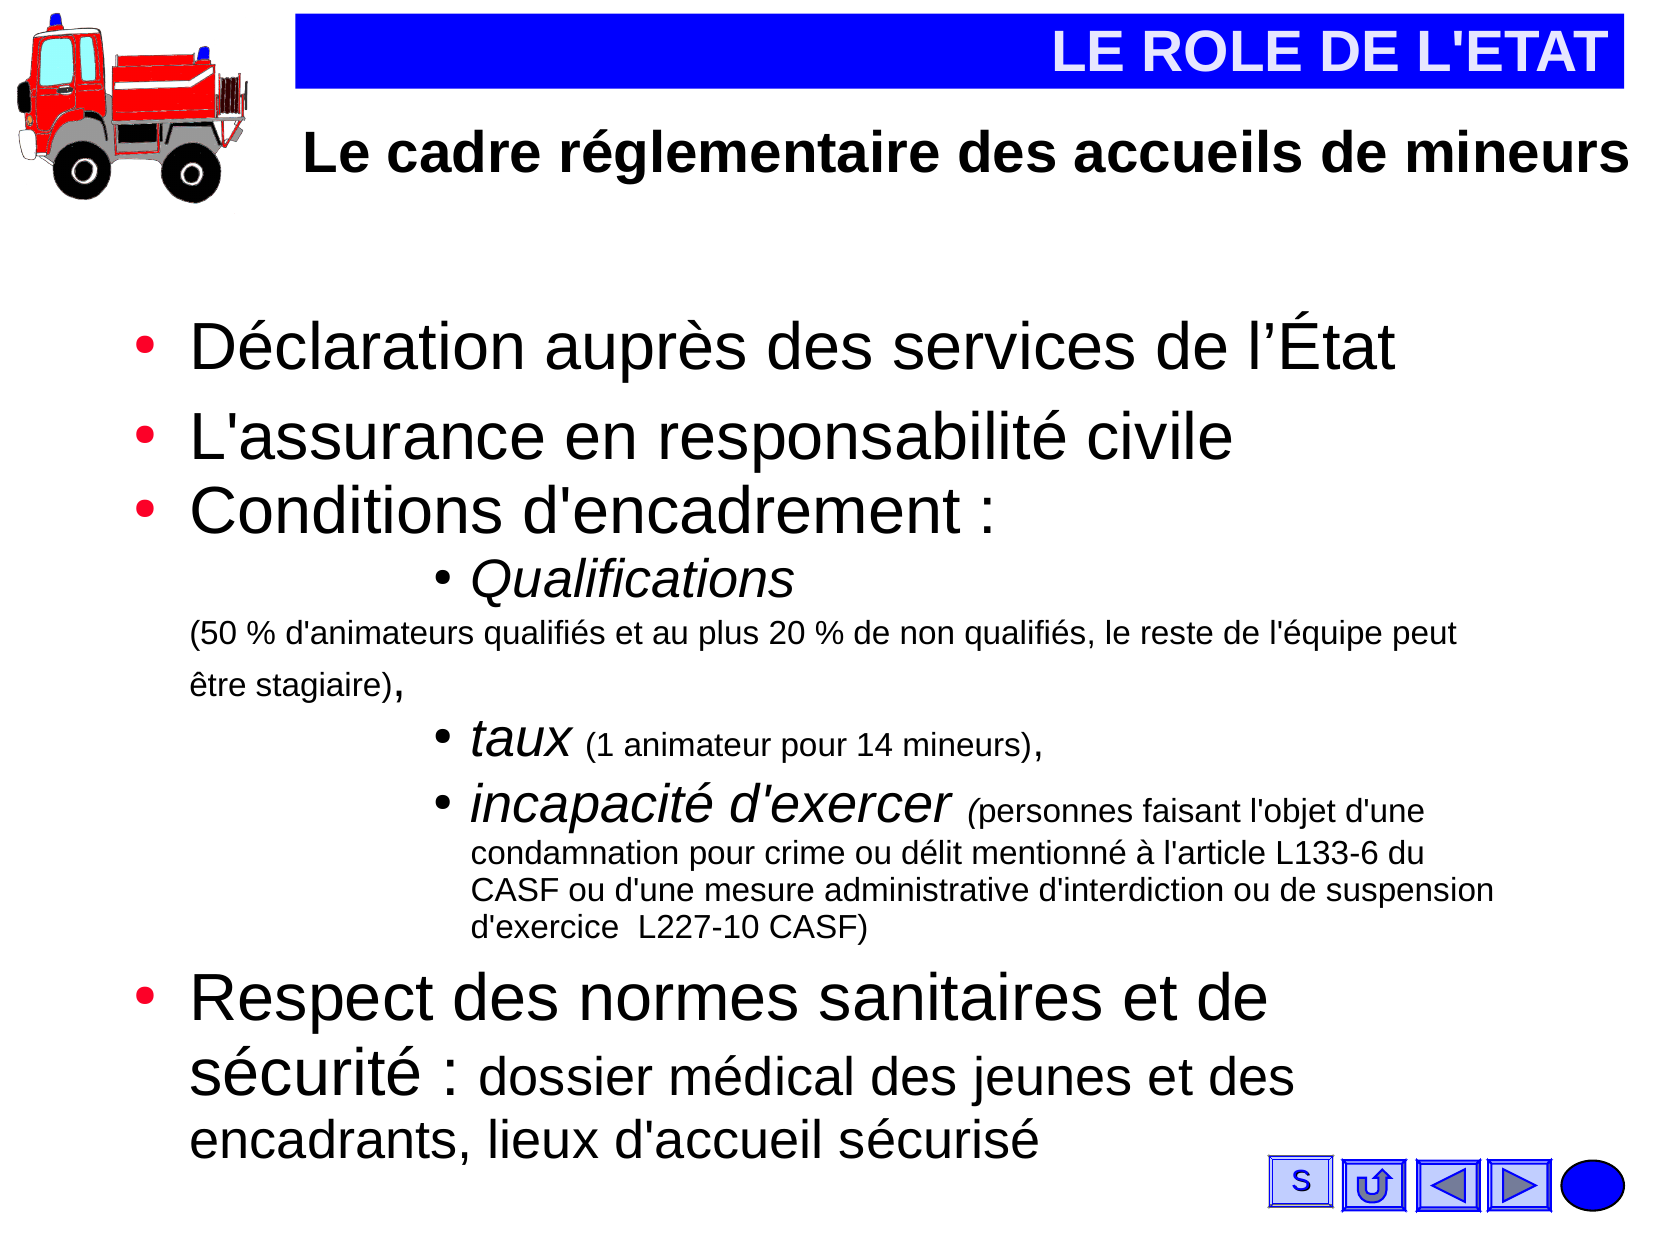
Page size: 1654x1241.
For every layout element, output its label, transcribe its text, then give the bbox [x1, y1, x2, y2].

list Déclaration auprès des services de l’État L'assurance en responsabilité civile Conditions d'encadrement : Qualifications (50 % d'animateurs qualifiés et au plus 20 % de non qualifiés, le reste de l'équipe peut être stagiaire), taux (1 animateur pour 14 mineurs), incapacité d'exercer (personnes faisant l'objet d'une condamnation pour crime ou délit mentionné à l'article L133-6 du CASF ou d'une mesure administrative d'interdiction ou de suspension d'exercice L227-10 CASF) Respect des normes sanitaires et de sécurité : dossier médical des jeunes et des encadrants, lieux d'accueil sécurisé [118, 212, 1536, 1241]
text_box [1561, 1160, 1625, 1211]
text_box LE ROLE DE L'ETAT [295, 13, 1625, 89]
text_box Le cadre réglementaire des accueils de mineurs [287, 112, 1648, 193]
picture [8, 8, 257, 216]
